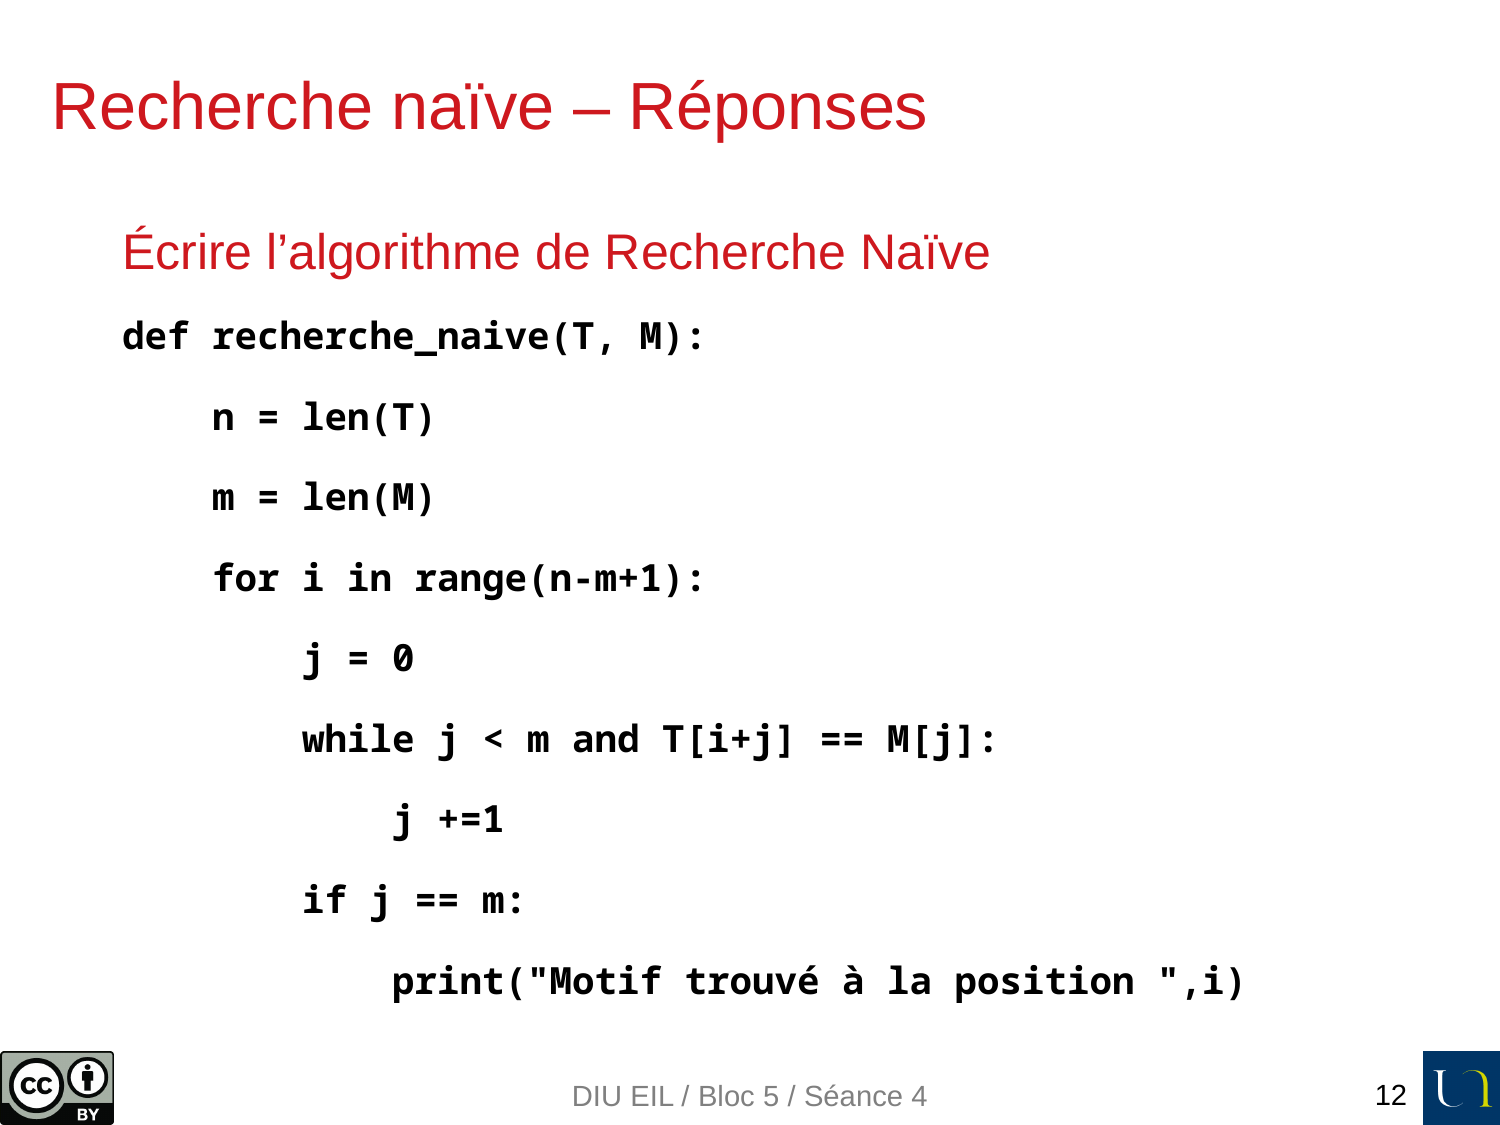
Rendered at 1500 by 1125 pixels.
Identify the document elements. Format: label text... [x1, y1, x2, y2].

picture [1417, 1051, 1500, 1125]
title Recherche naïve – Réponses [51, 44, 1449, 170]
picture [0, 1051, 114, 1125]
list Écrire l’algorithme de Recherche Naïve def recherche_naive(T, M): n = len(T) m = len(M) for i in range(n-m+1): j = 0 while j < m and T[i+j] == M[j]: j +=1 if j == m: print("Motif trouvé à la position ",i) [51, 224, 1449, 1052]
